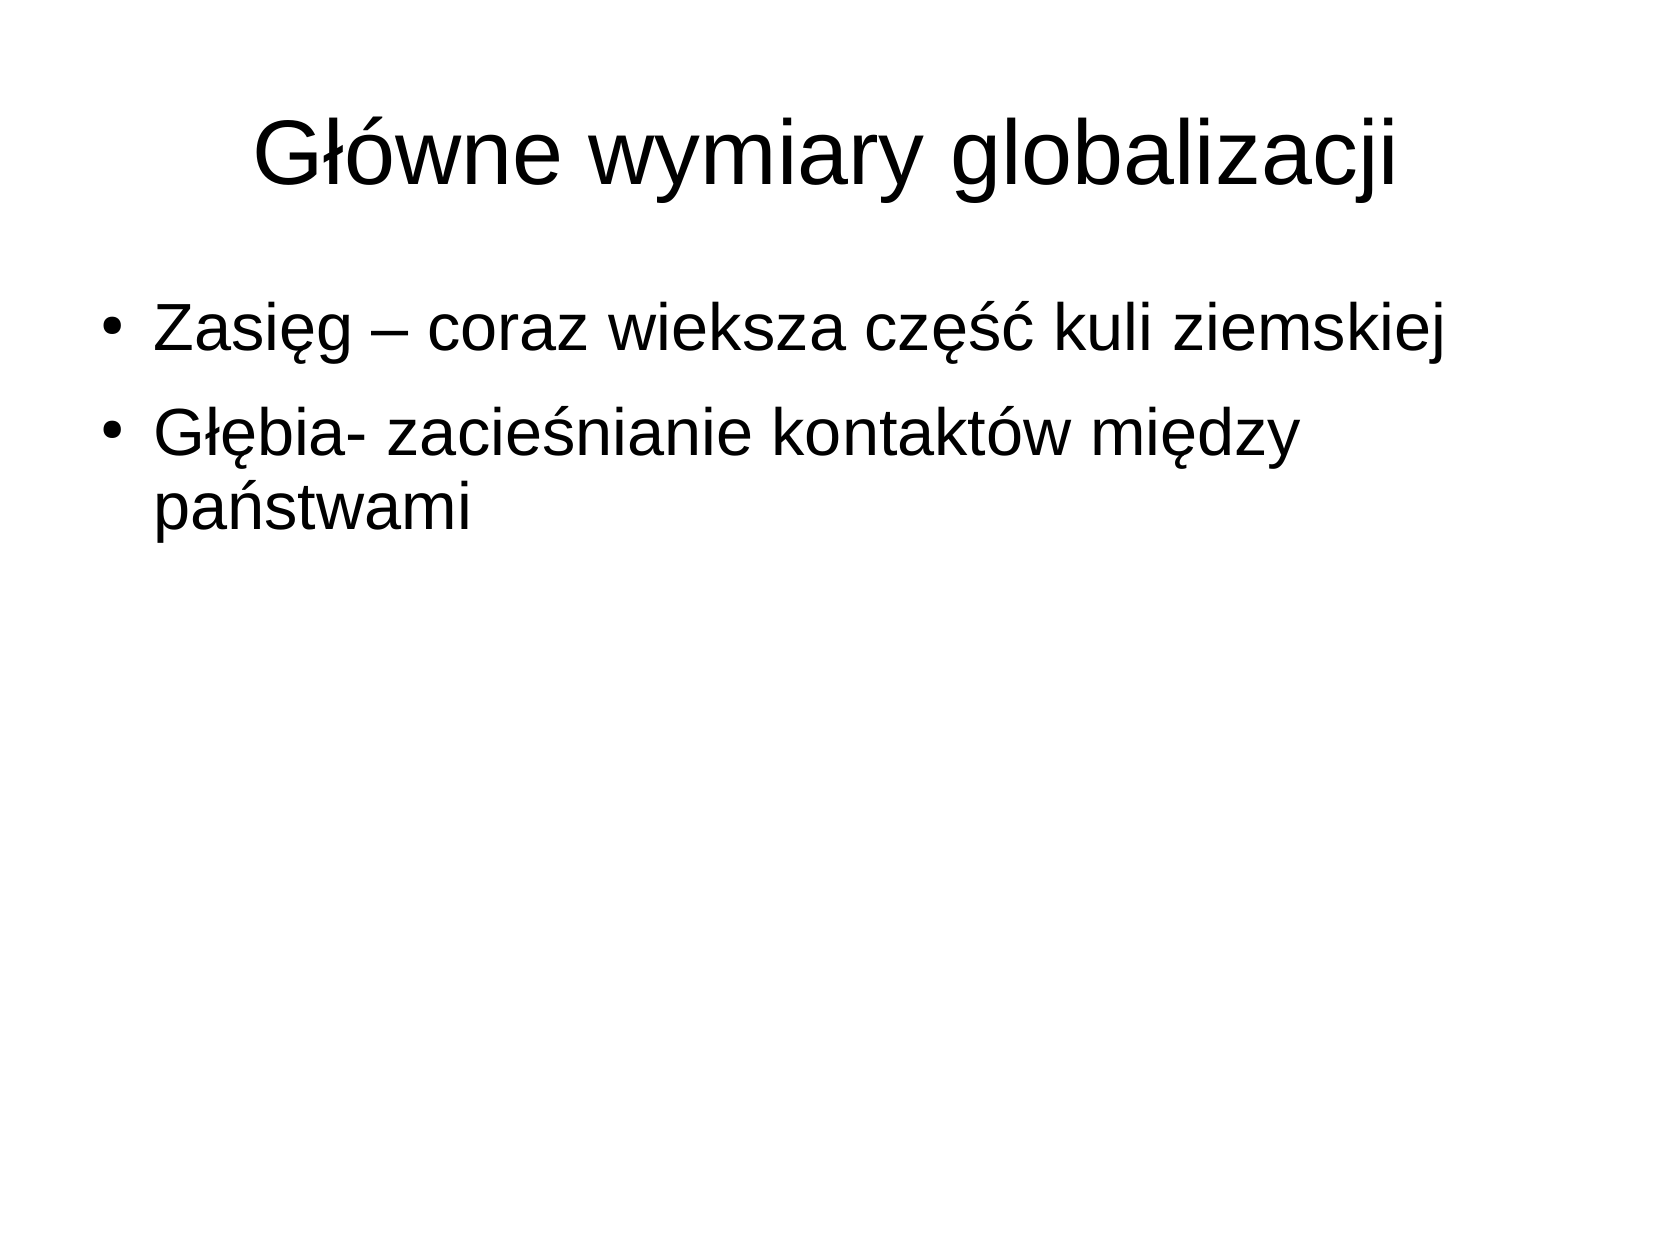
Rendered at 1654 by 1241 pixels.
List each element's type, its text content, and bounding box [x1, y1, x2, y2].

title Główne wymiary globalizacji [82, 49, 1571, 257]
list Zasięg – coraz wieksza część kuli ziemskiej Głębia- zacieśnianie kontaktów między państwami [82, 290, 1571, 1109]
